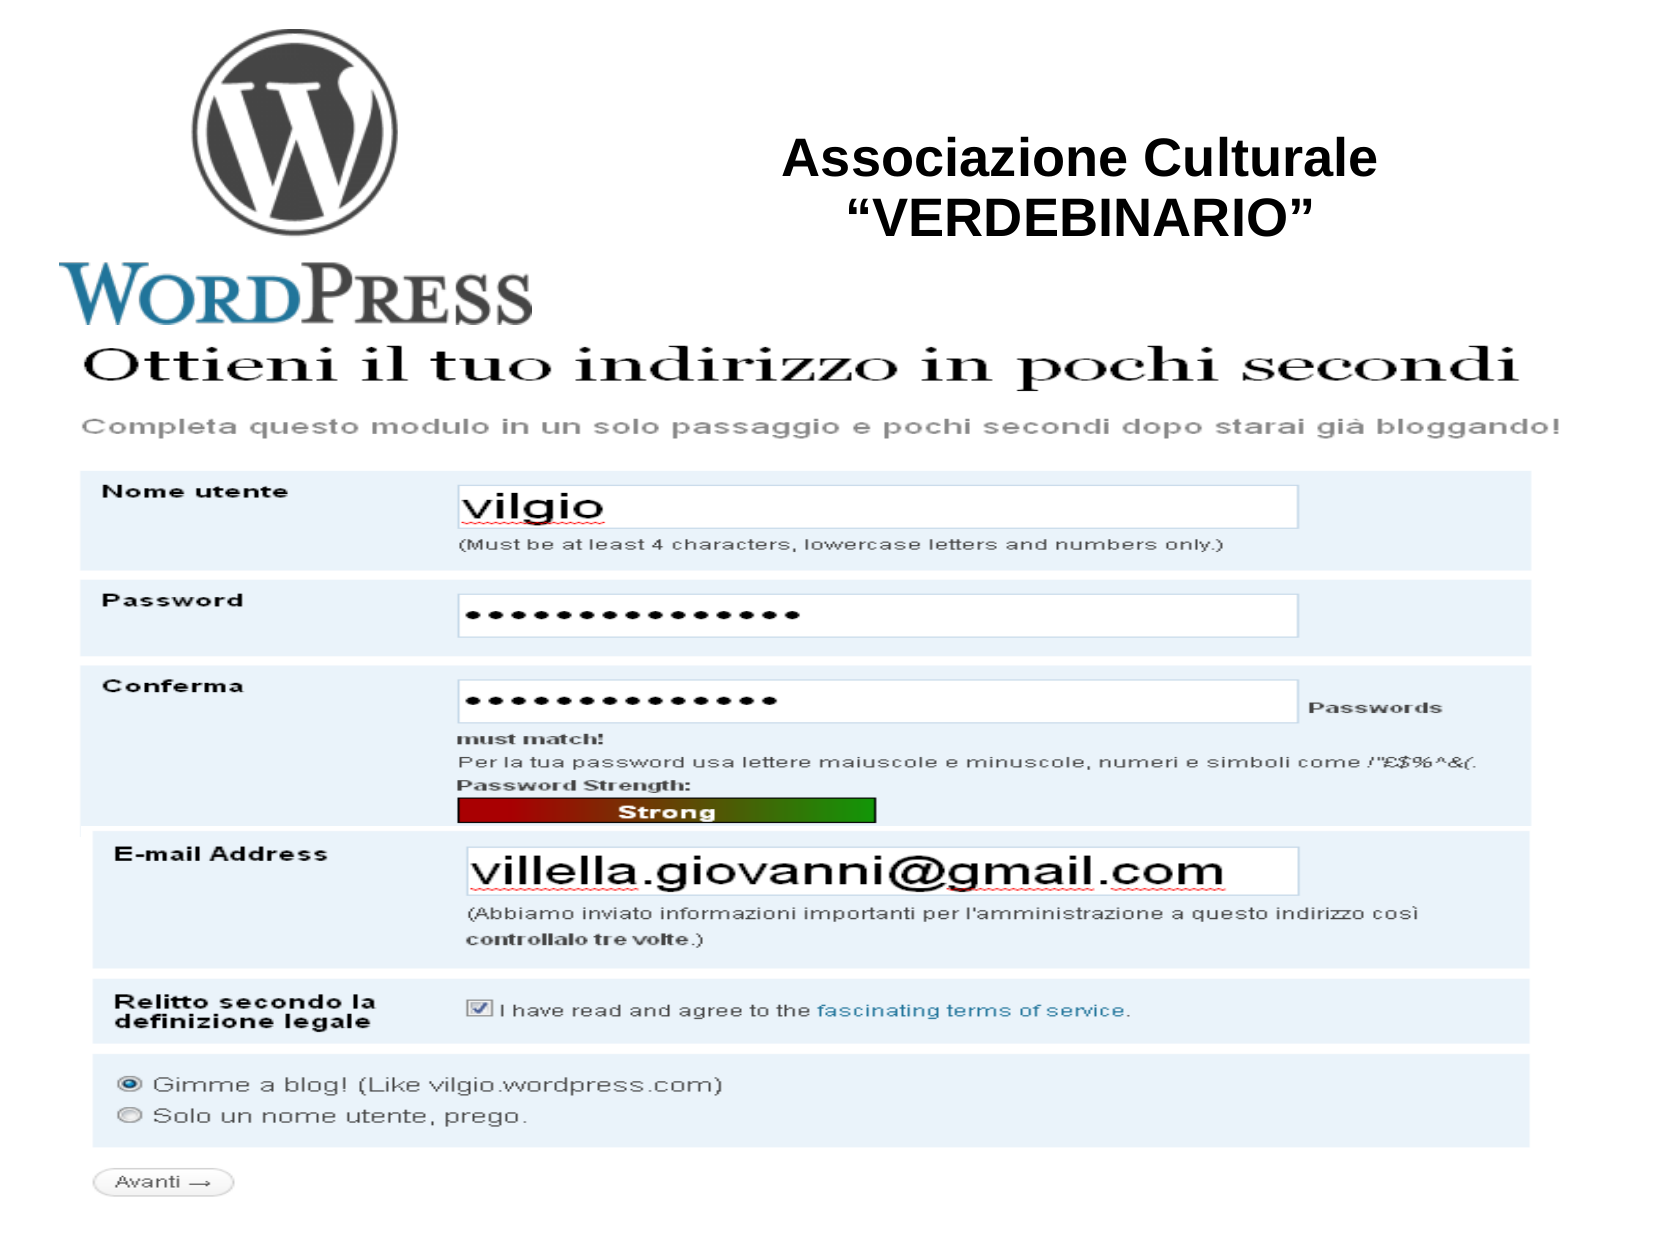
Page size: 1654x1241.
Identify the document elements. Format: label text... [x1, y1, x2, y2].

picture [58, 332, 1625, 1211]
picture [59, 29, 532, 325]
title Associazione Culturale “VERDEBINARIO” [590, 50, 1571, 325]
